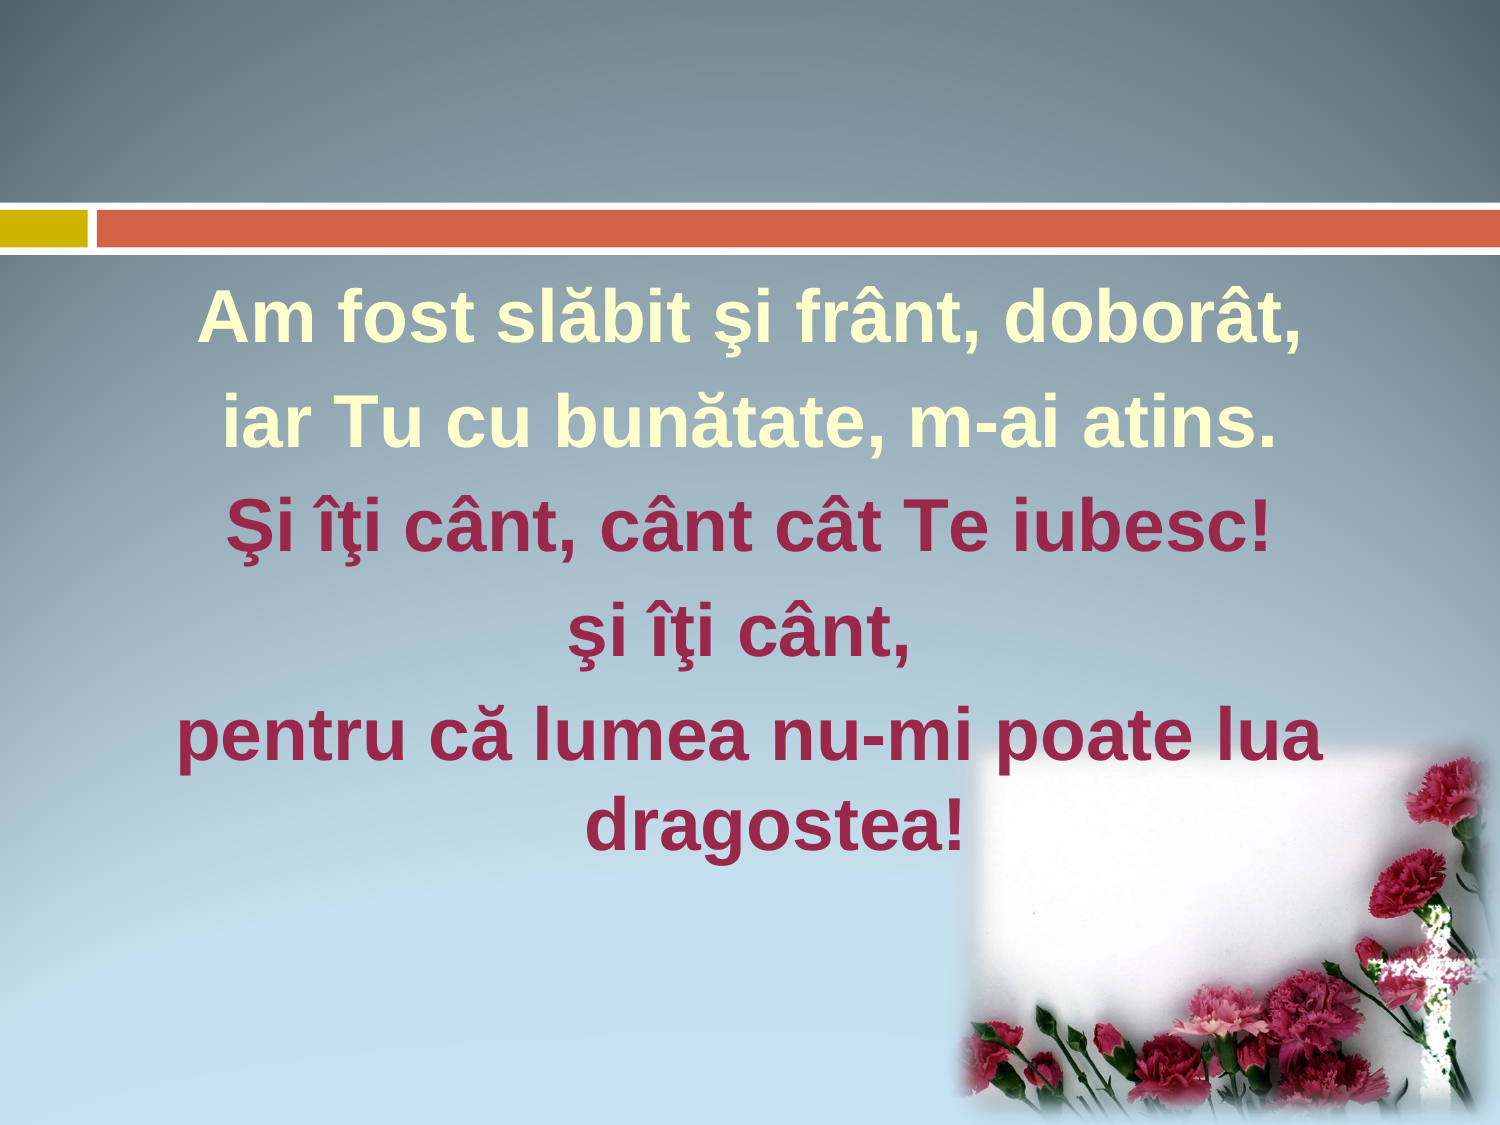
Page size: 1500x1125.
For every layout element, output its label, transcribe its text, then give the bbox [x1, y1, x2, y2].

text_box Am fost slăbit şi frânt, doborât, iar Tu cu bunătate, m-ai atins. Şi îţi cânt, cânt cât Te iubesc! şi îţi cânt, pentru că lumea nu-mi poate lua dragostea! [0, 260, 1500, 874]
picture [0, 255, 1500, 260]
picture [0, 874, 1500, 1125]
picture [0, 0, 1500, 202]
